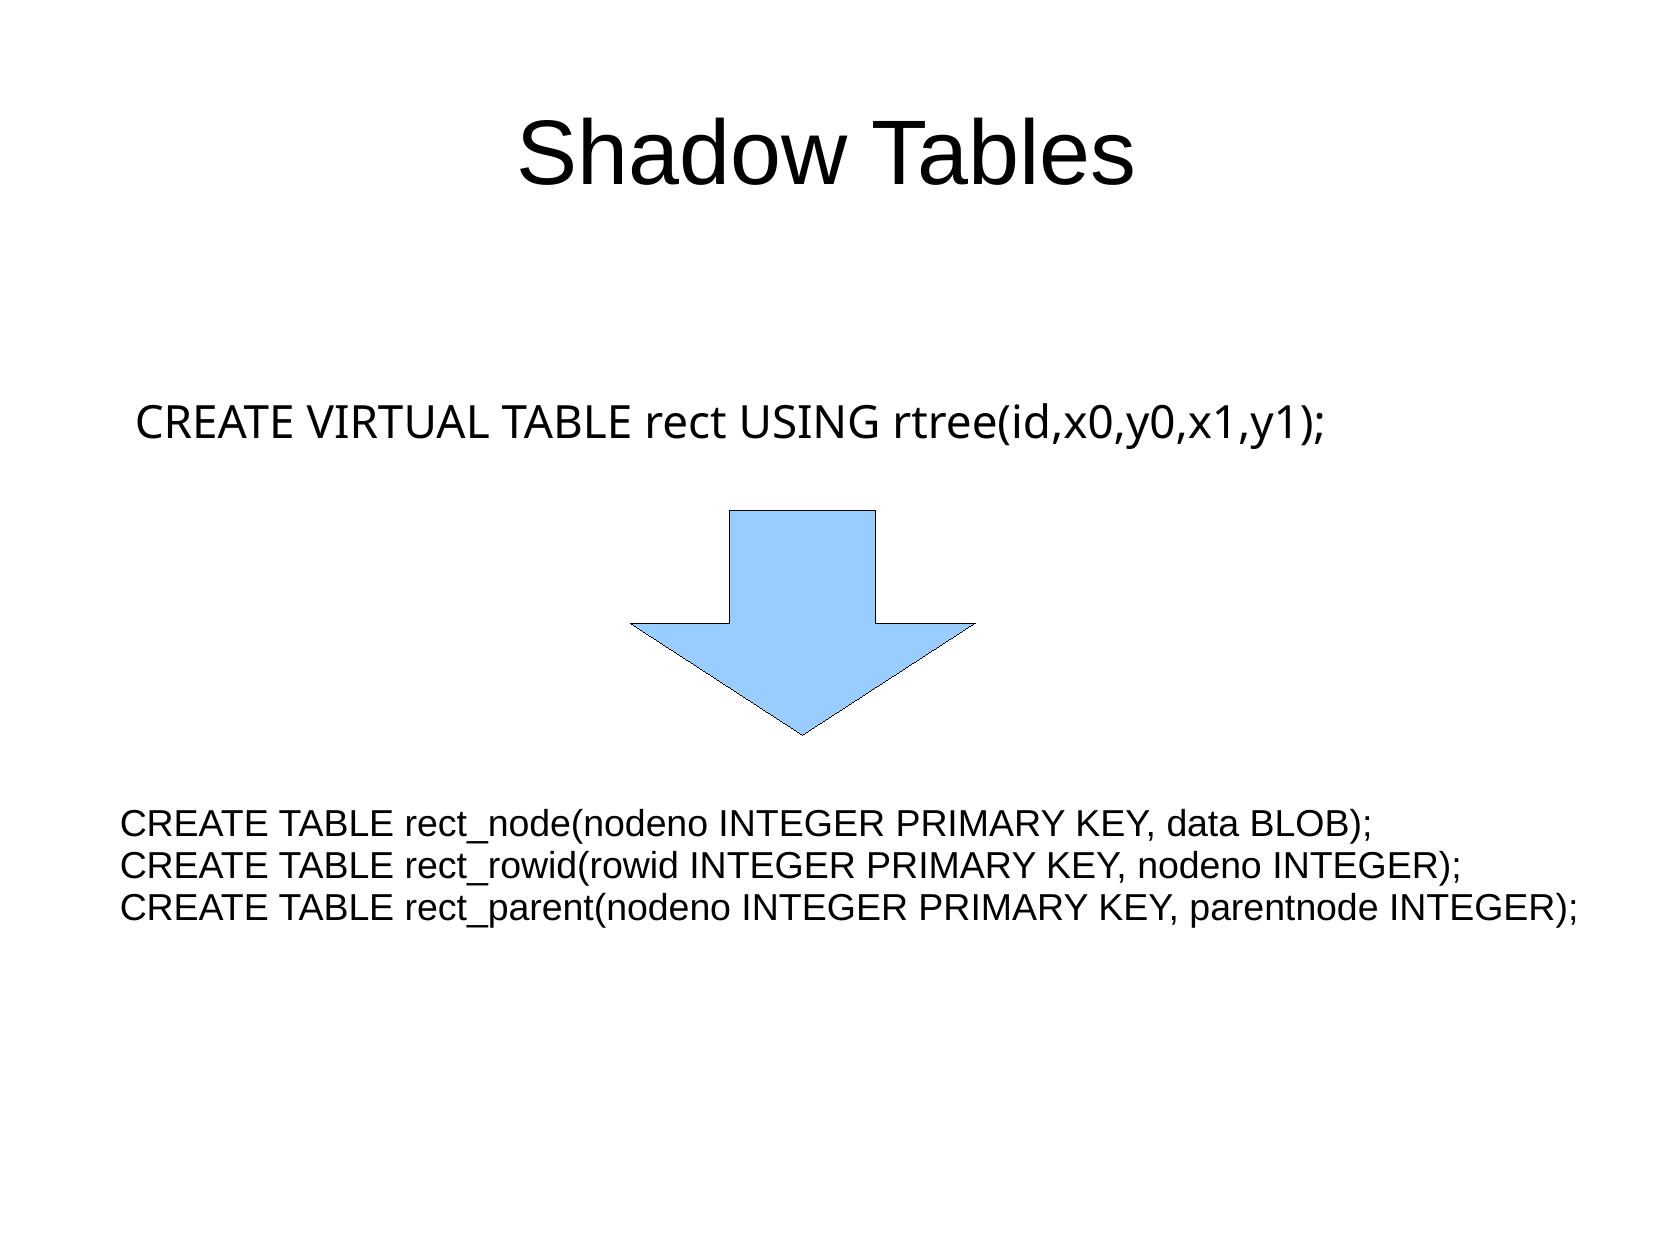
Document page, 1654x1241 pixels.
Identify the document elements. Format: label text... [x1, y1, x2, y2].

text_box [630, 510, 976, 736]
text_box CREATE VIRTUAL TABLE rect USING rtree(id,x0,y0,x1,y1); [120, 381, 1368, 450]
title Shadow Tables [82, 49, 1571, 257]
text_box CREATE TABLE rect_node(nodeno INTEGER PRIMARY KEY, data BLOB); CREATE TABLE rect_rowid(rowid INTEGER PRIMARY KEY, nodeno INTEGER); CREATE TABLE rect_parent(nodeno INTEGER PRIMARY KEY, parentnode INTEGER); [105, 795, 1597, 988]
